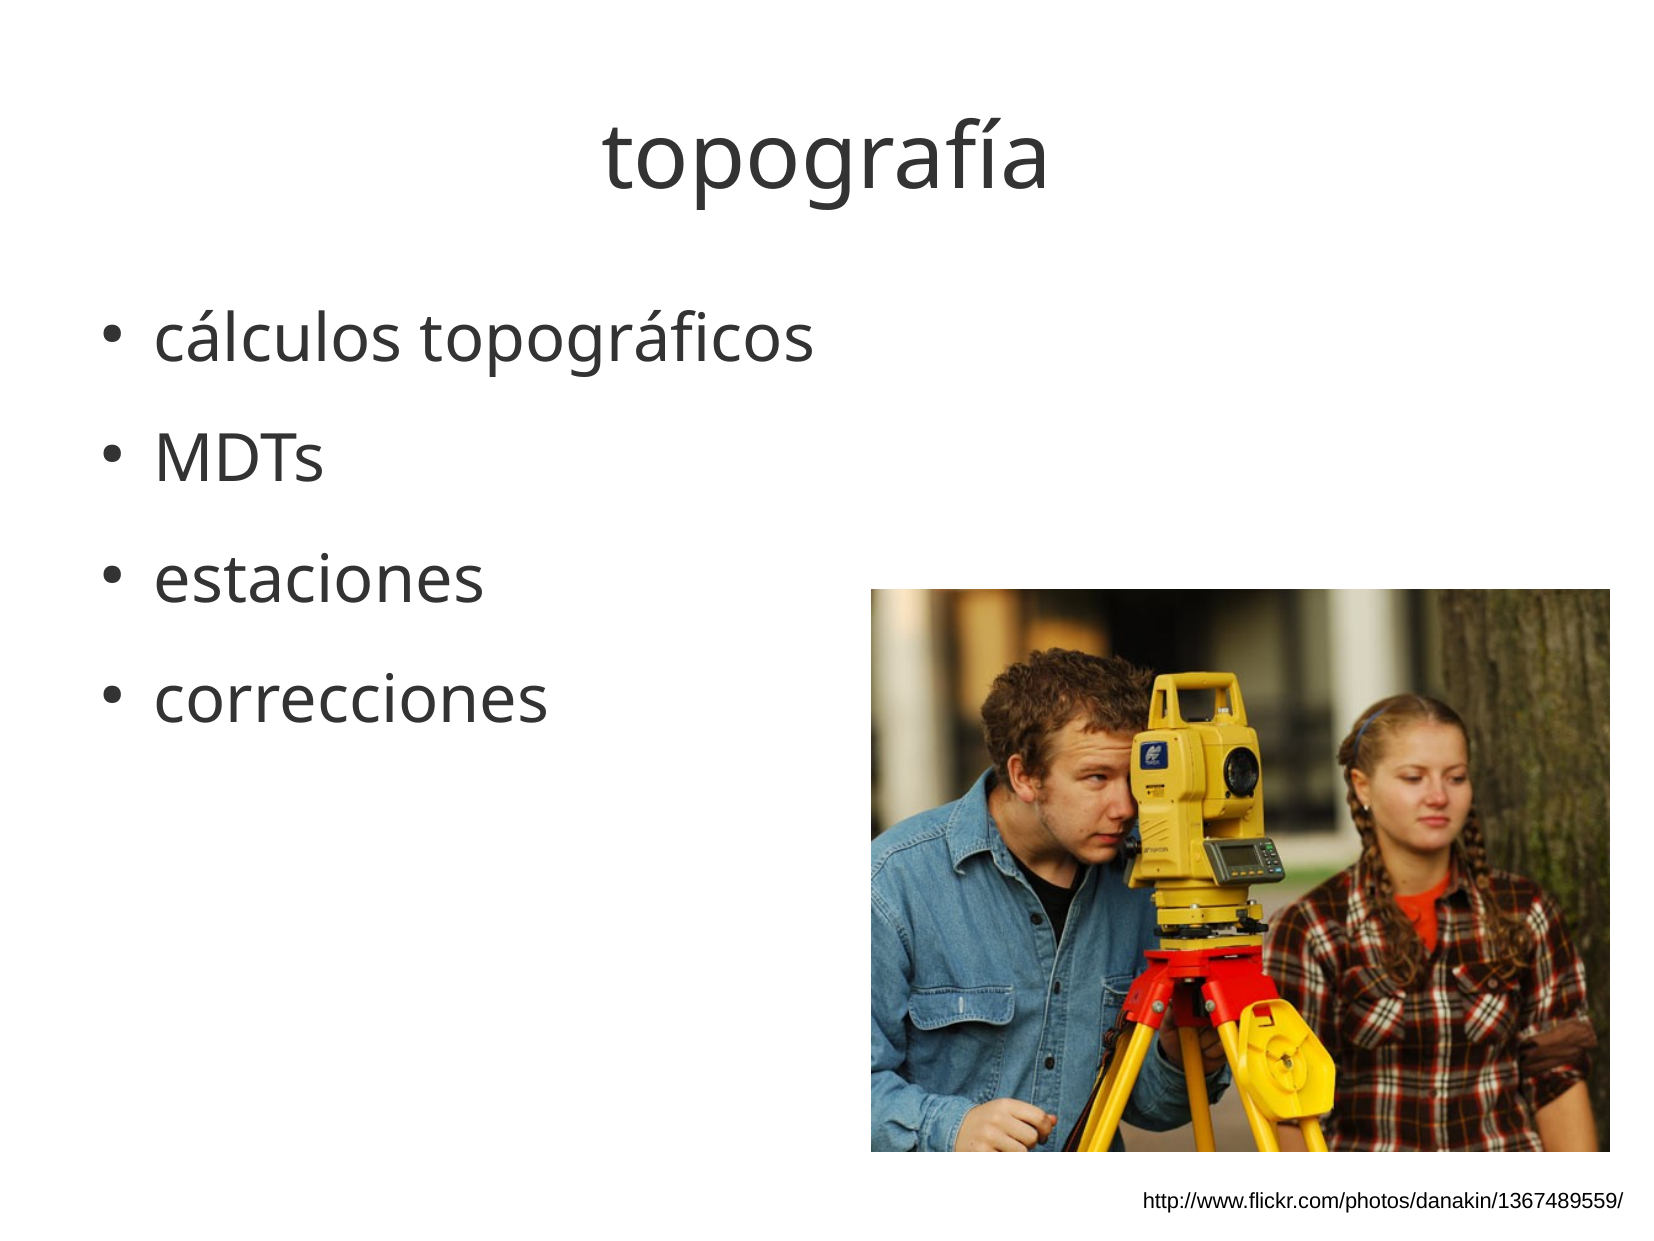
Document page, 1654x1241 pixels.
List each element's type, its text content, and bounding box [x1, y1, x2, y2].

title topografía [82, 49, 1571, 257]
text_box http://www.flickr.com/photos/danakin/1367489559/ [772, 1181, 1639, 1224]
list cálculos topográficos MDTs estaciones correcciones [82, 290, 916, 1109]
picture [871, 589, 1610, 1152]
